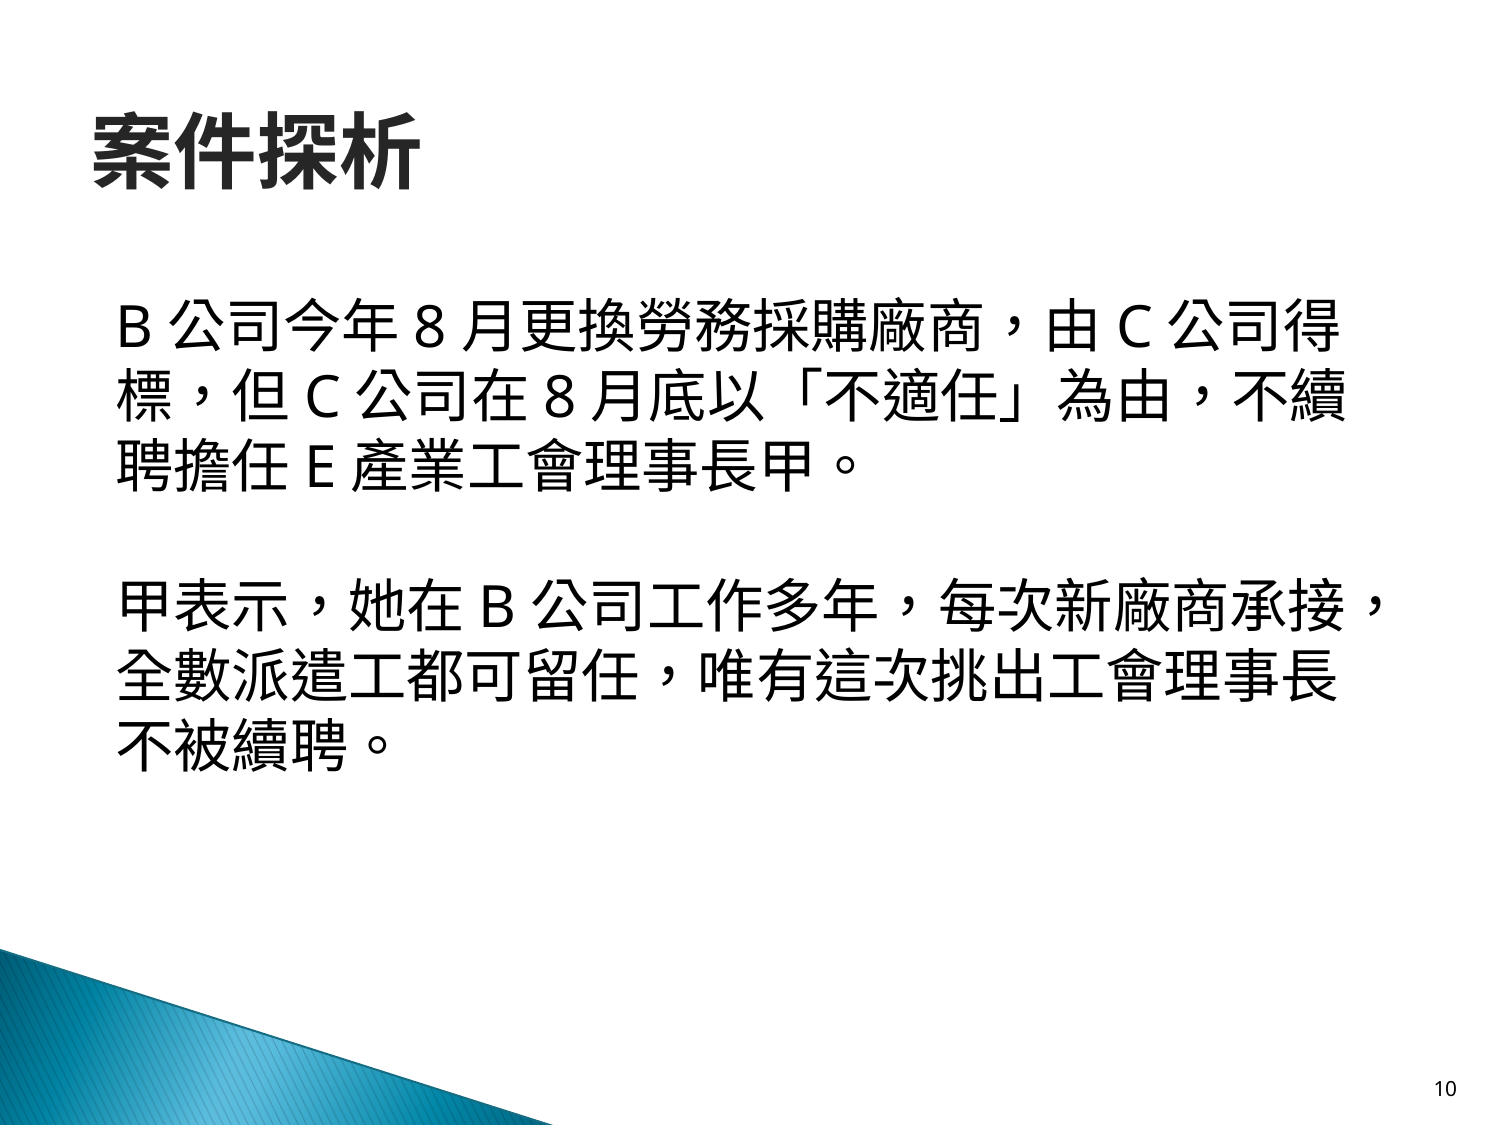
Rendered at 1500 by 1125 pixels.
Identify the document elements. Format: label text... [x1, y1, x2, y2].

text_box 案件探析 [75, 91, 1426, 279]
text_box B公司今年8月更換勞務採購廠商，由C公司得標，但C公司在8月底以「不適任」為由，不續聘擔任E產業工會理事長甲。 甲表示，她在B公司工作多年，每次新廠商承接，全數派遣工都可留任，唯有這次挑出工會理事長不被續聘。 [100, 281, 1400, 846]
text_box [1418, 1051, 1479, 1112]
